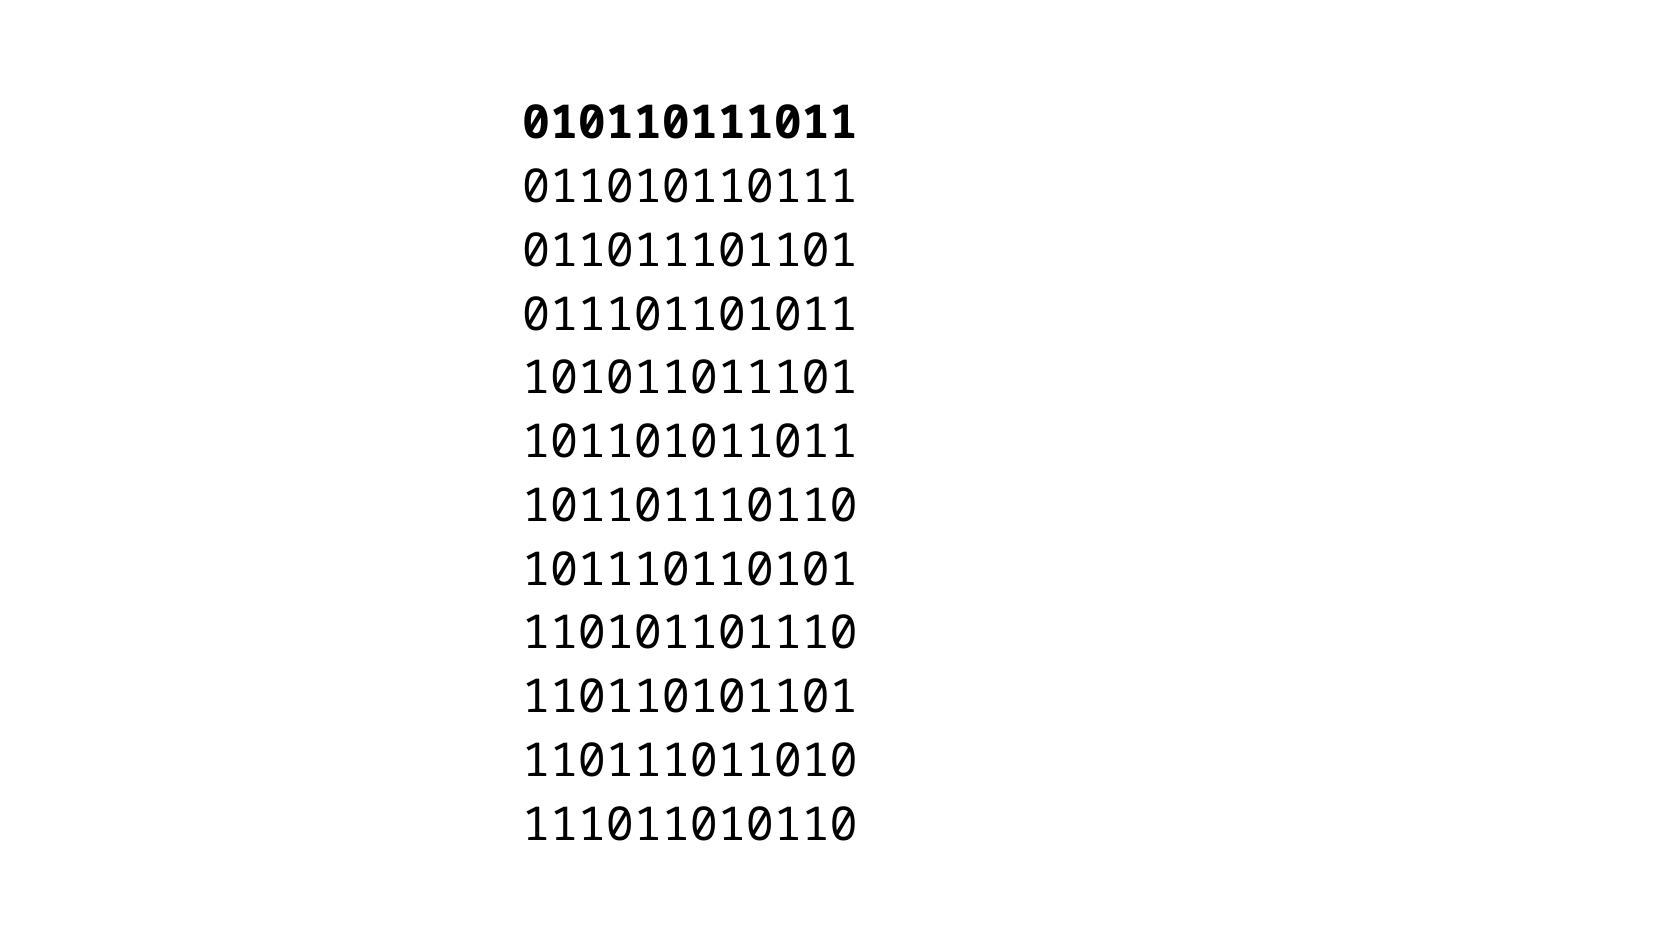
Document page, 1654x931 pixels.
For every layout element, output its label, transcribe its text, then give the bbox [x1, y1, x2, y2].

list 010110111011 011010110111 011011101101 011101101011 101011011101 101101011011 101101110110 101110110101 110101101110 110110101101 110111011010 111011010110 [472, 88, 1270, 857]
